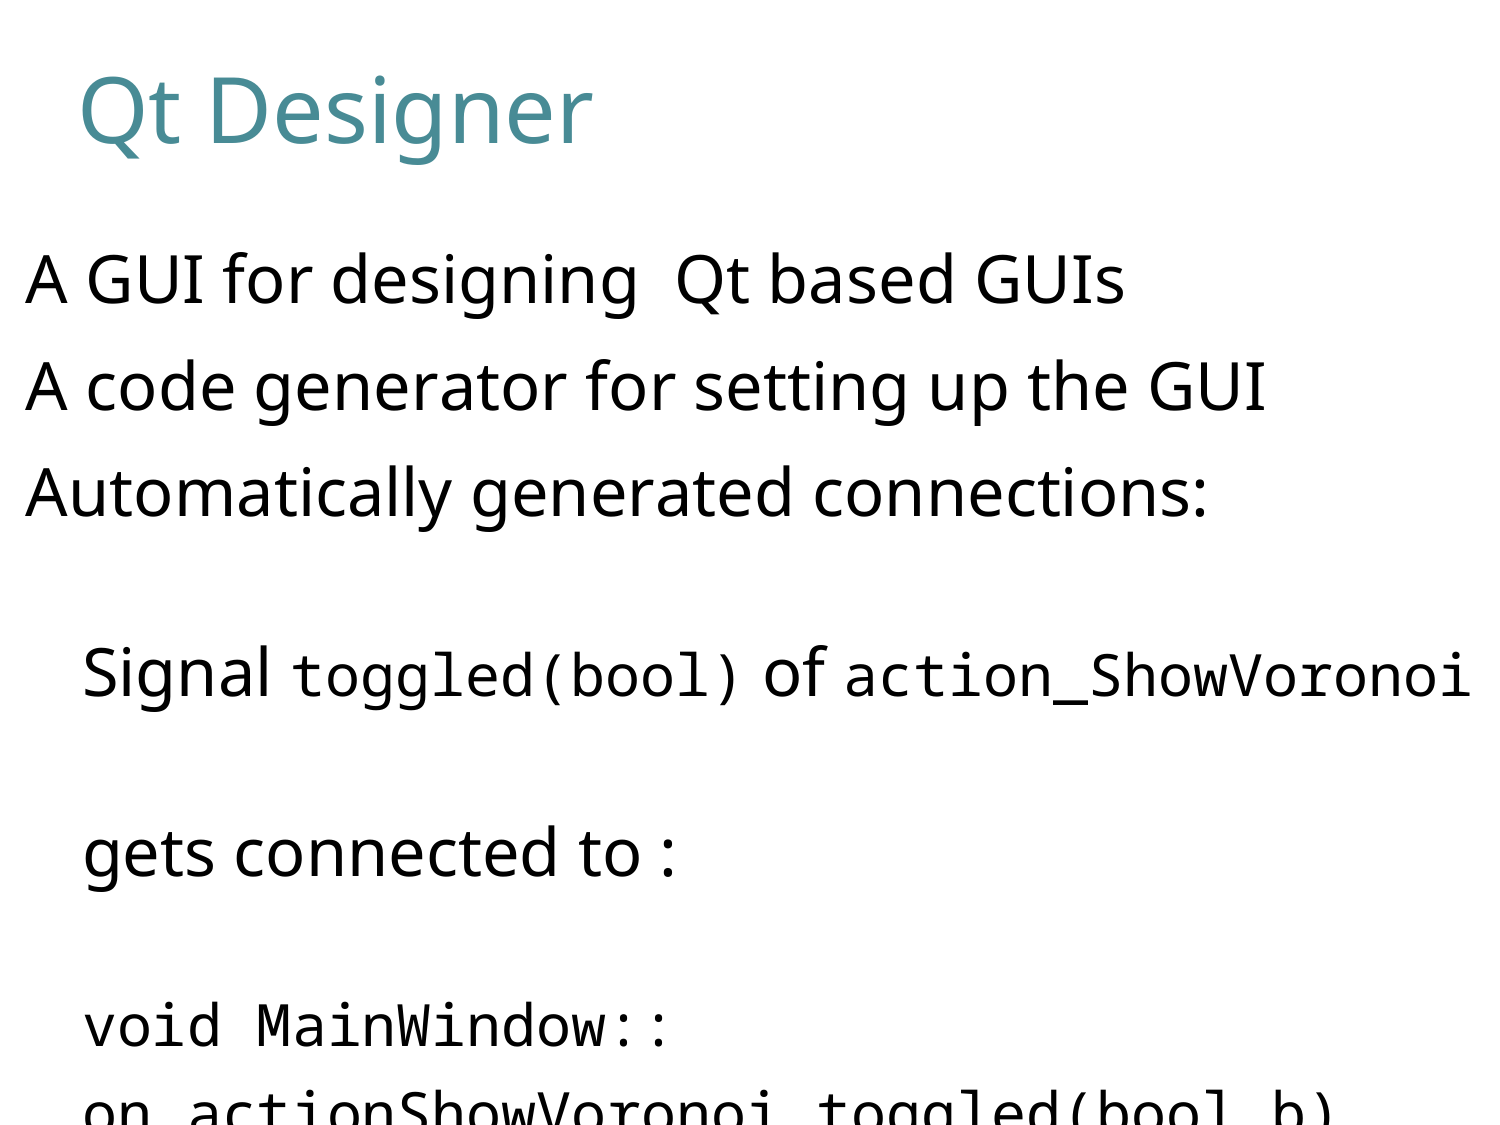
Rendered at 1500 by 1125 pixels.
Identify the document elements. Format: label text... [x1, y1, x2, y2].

title Qt Designer [62, 37, 1393, 224]
list A GUI for designing Qt based GUIs A code generator for setting up the GUI Automatically generated connections: Signal toggled(bool) of action_ShowVoronoi gets connected to : void MainWindow:: on_actionShowVoronoi_toggled(bool b) [11, 224, 1500, 1036]
